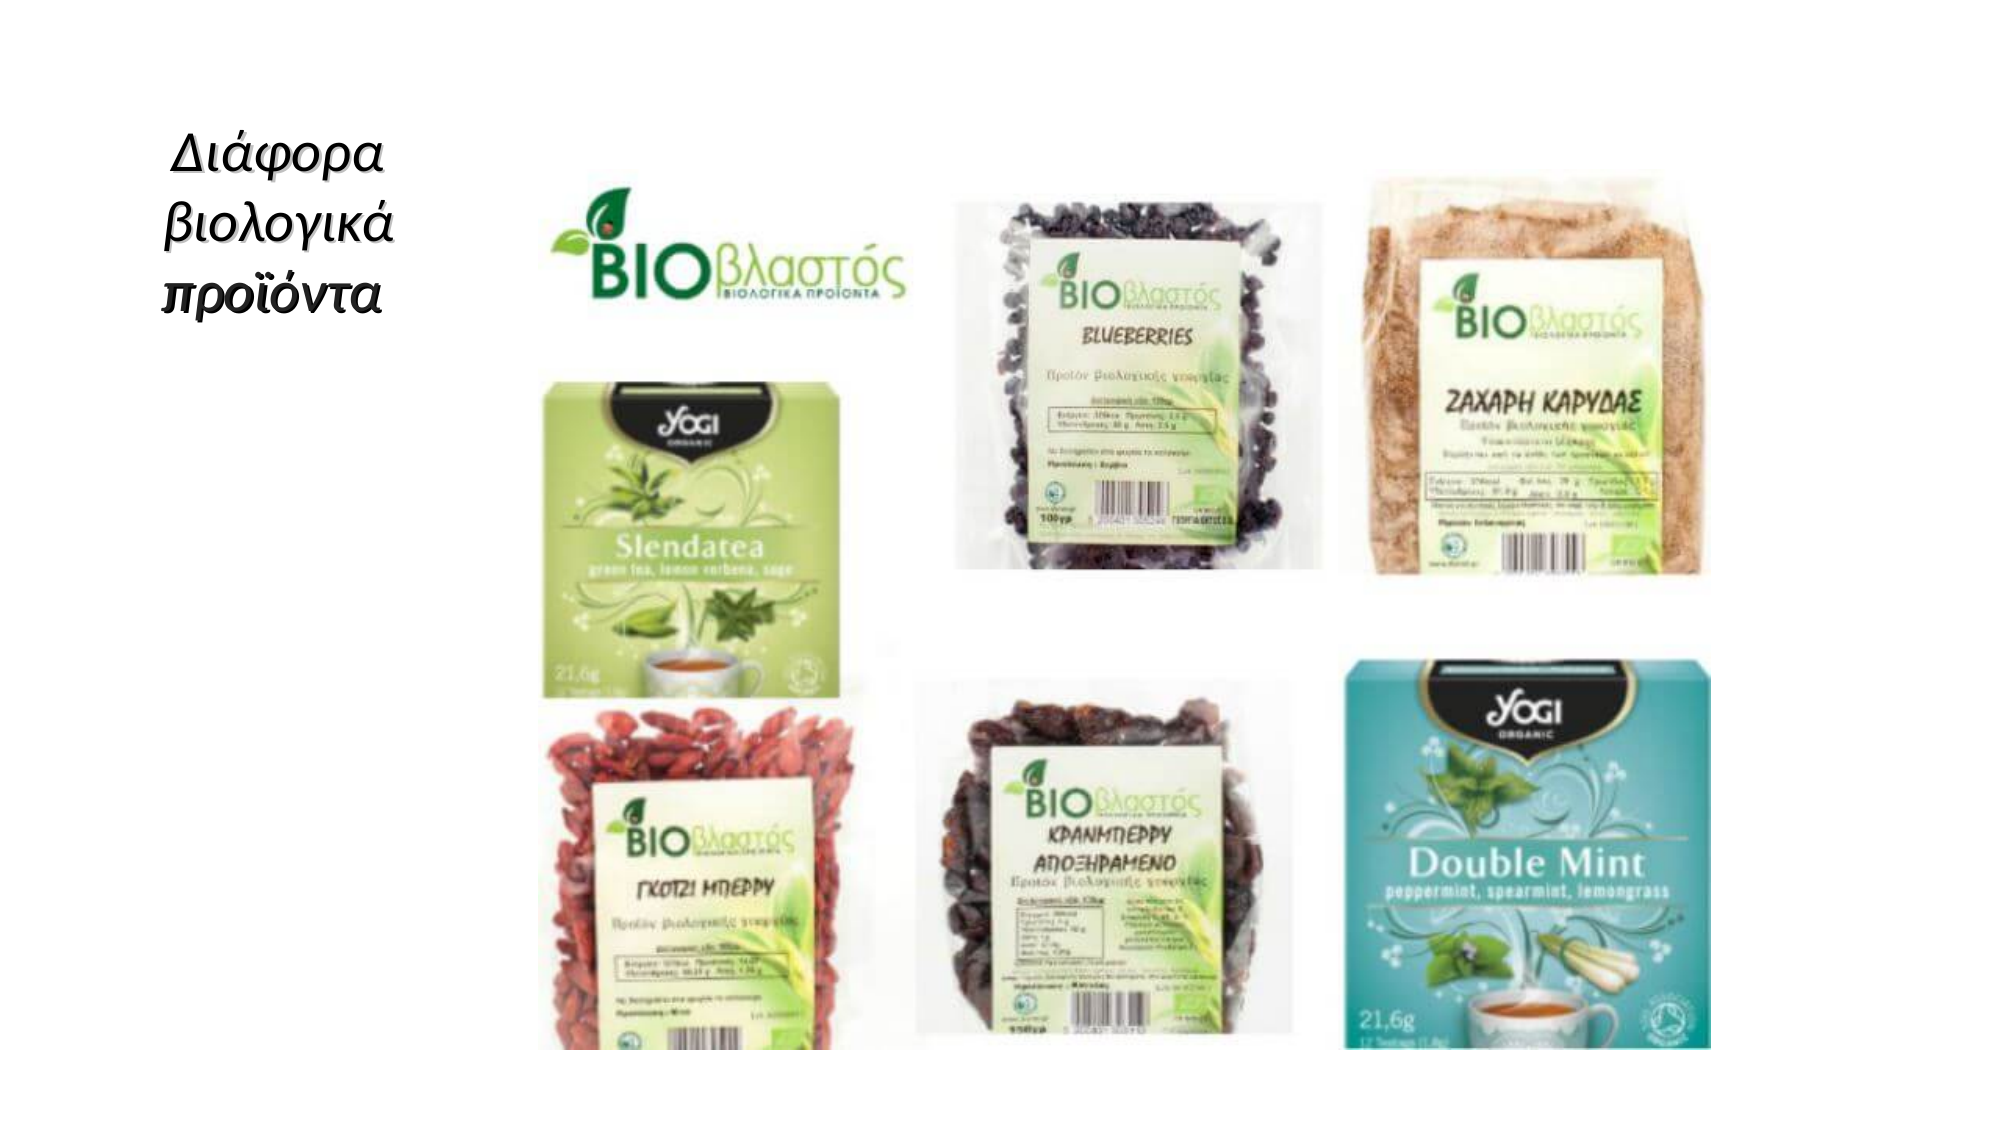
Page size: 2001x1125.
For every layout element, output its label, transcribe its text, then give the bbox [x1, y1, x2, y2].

picture [538, 169, 1711, 1050]
text_box Διάφορα βιολογικά προϊόντα [73, 105, 483, 333]
